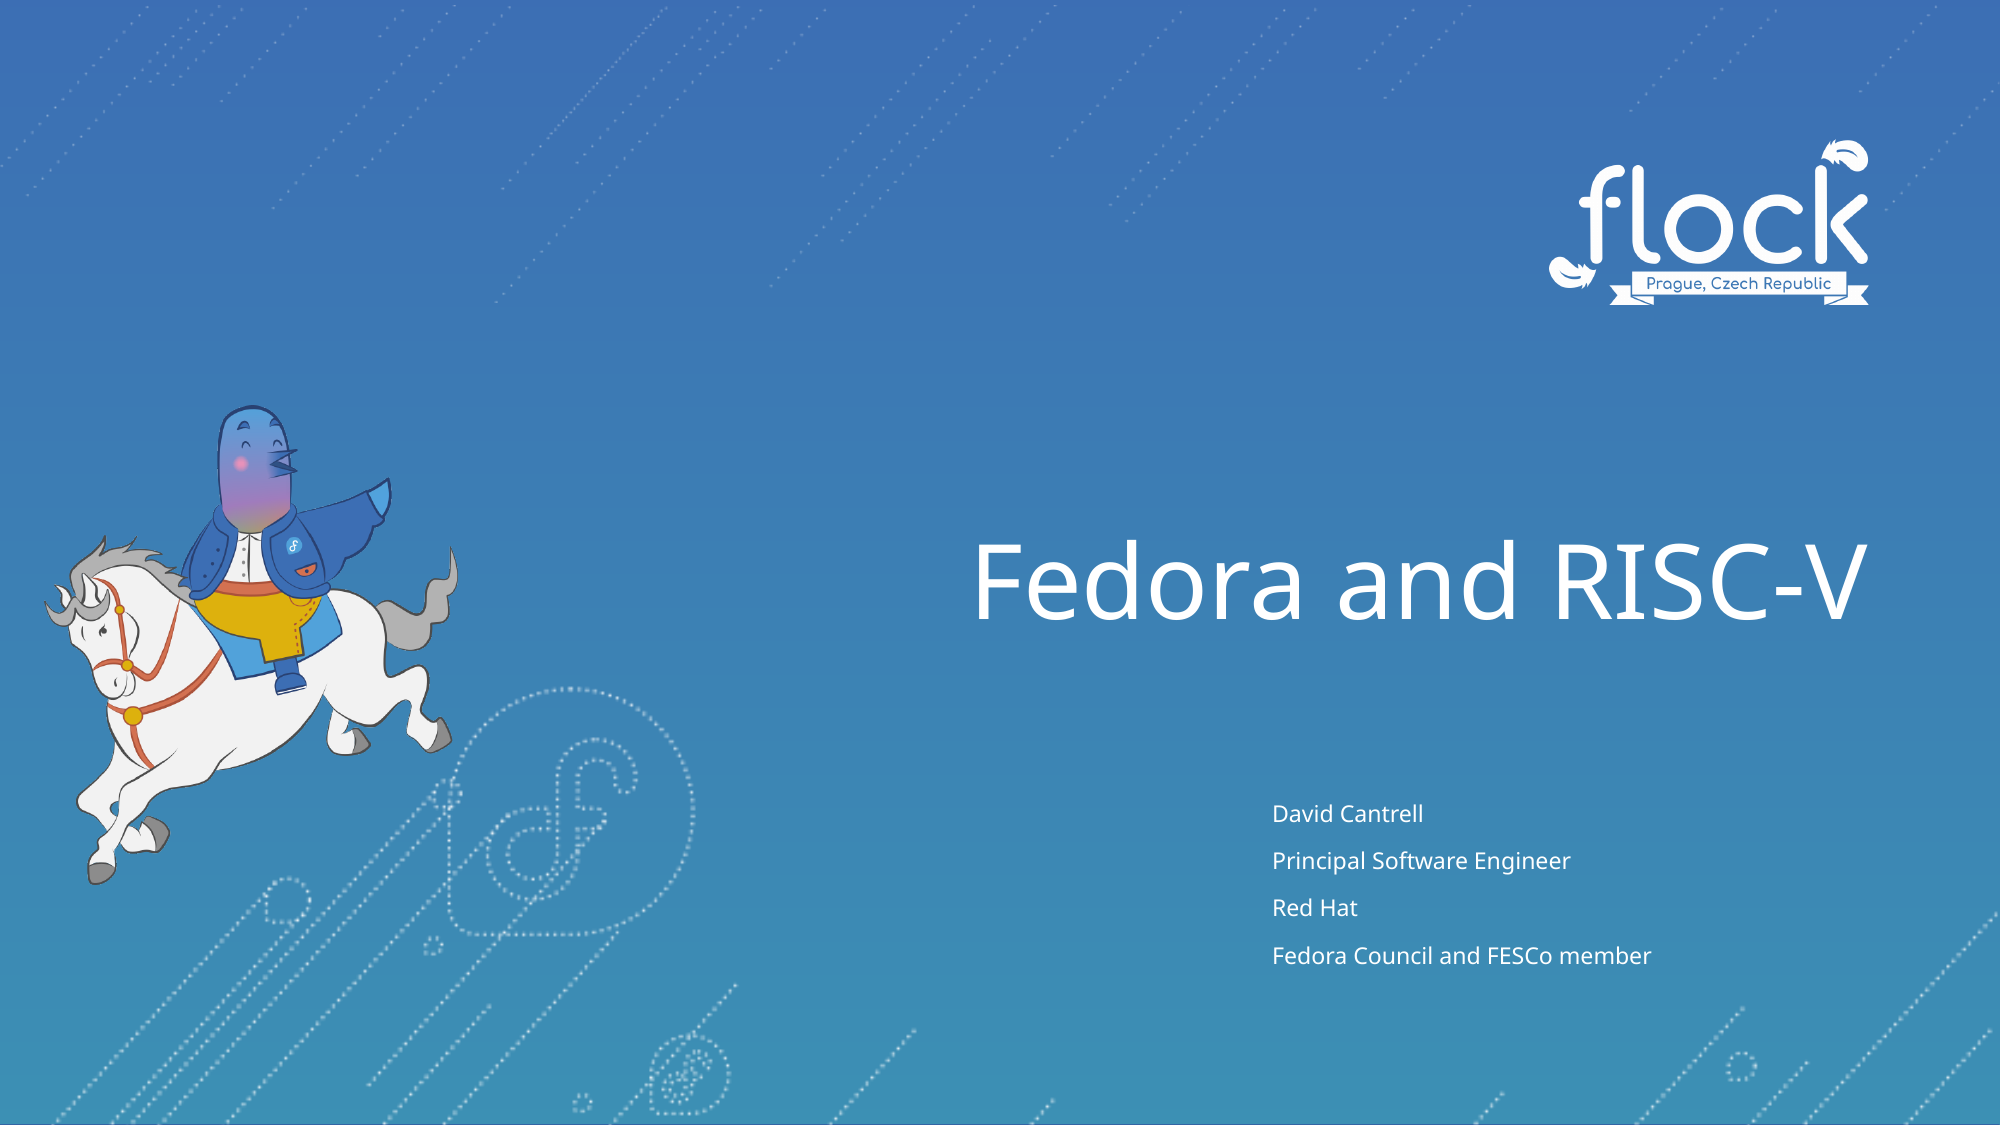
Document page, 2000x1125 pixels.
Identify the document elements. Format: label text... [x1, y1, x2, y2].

list David Cantrell Principal Software Engineer Red Hat Fedora Council and FESCo member [1272, 790, 1843, 975]
picture [0, 5, 2000, 305]
picture [0, 405, 2000, 1125]
title Fedora and RISC-V [702, 394, 1869, 650]
